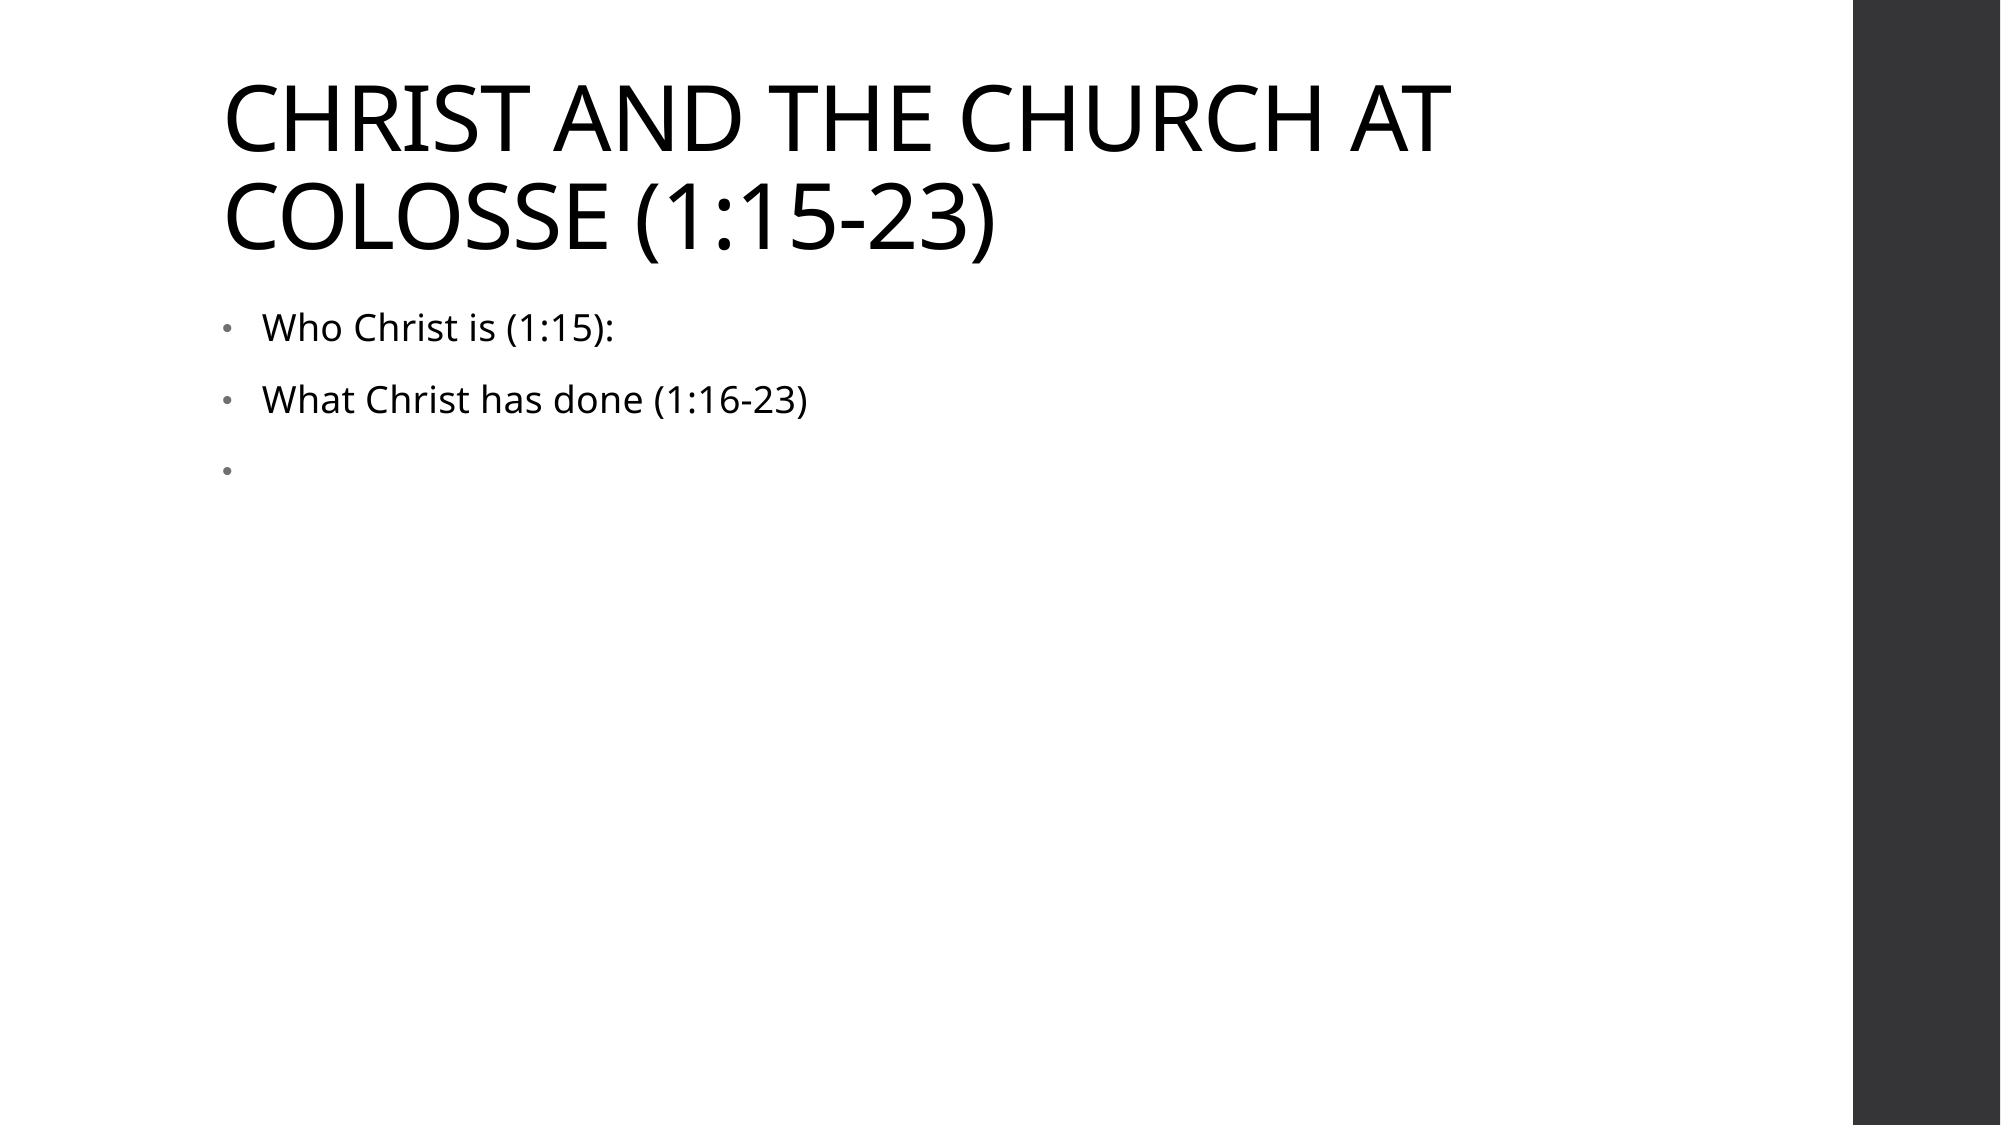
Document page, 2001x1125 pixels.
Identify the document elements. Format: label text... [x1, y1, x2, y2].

list Who Christ is (1:15): What Christ has done (1:16-23) [206, 299, 1617, 1014]
title CHRIST AND THE CHURCH AT COLOSSE (1:15-23) [206, 60, 1797, 278]
